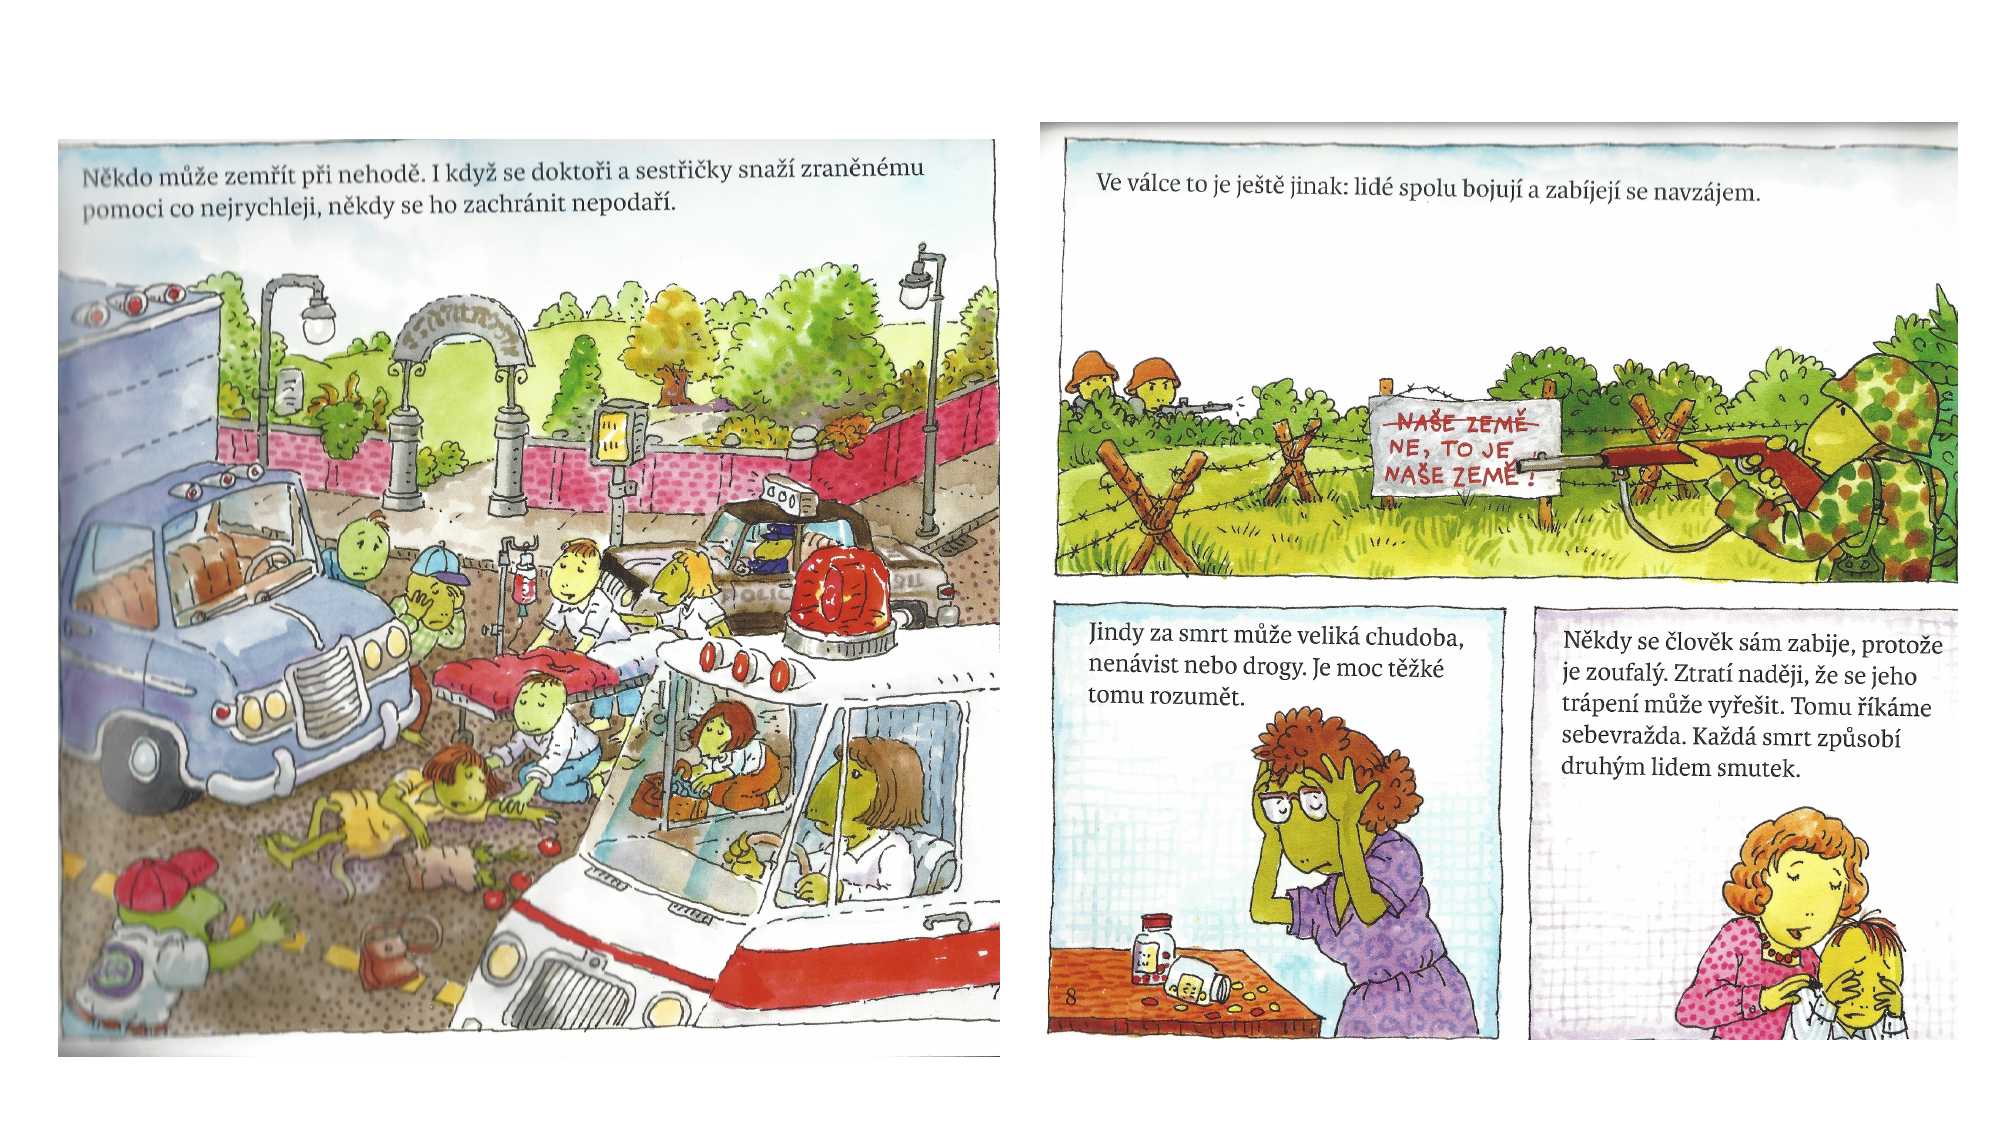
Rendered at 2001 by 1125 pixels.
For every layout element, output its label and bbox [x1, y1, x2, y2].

picture [58, 139, 1000, 1057]
picture [1040, 122, 1958, 1040]
